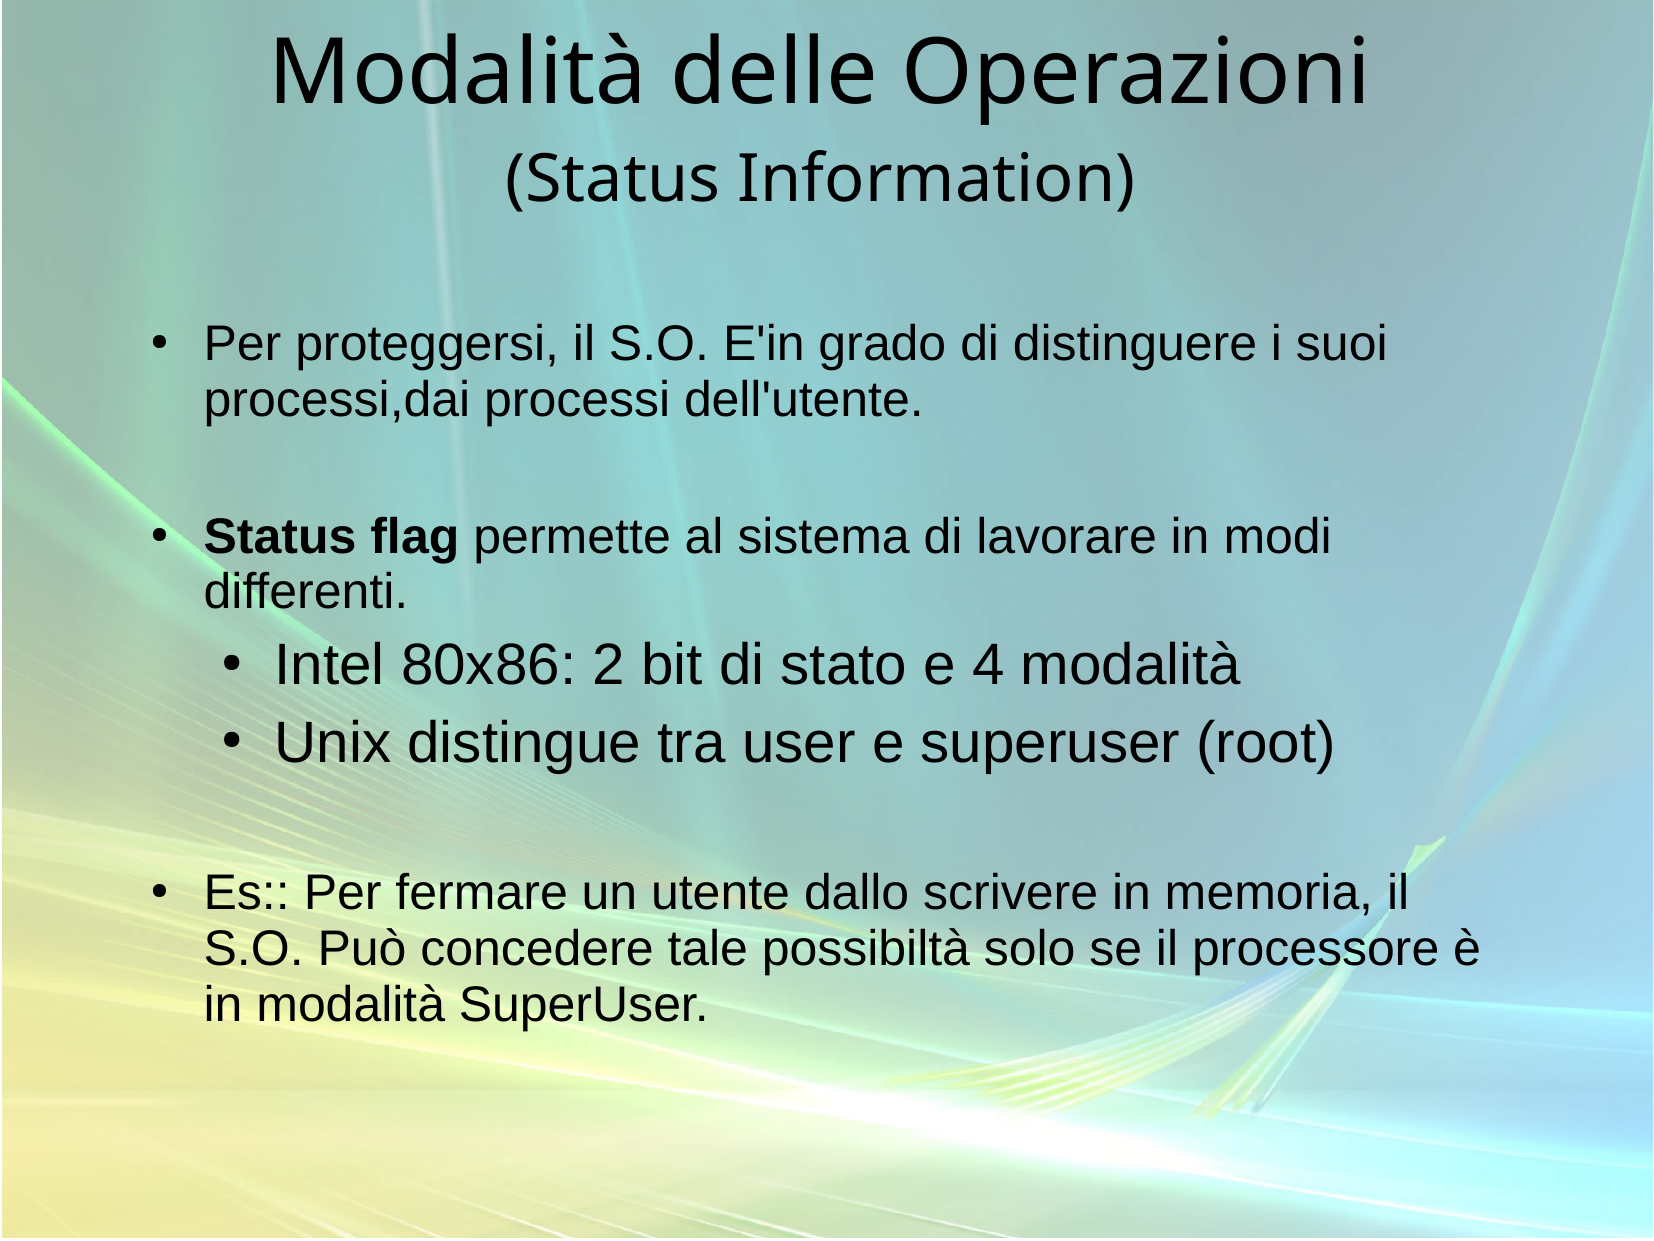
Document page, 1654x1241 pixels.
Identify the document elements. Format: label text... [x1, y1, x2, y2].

title Modalità delle Operazioni (Status Information) [183, 2, 1459, 224]
picture [2, 0, 1654, 1238]
list Per proteggersi, il S.O. E'in grado di distinguere i suoi processi,dai processi dell'utente. Status flag permette al sistema di lavorare in modi differenti. Intel 80x86: 2 bit di stato e 4 modalità Unix distingue tra user e superuser (root) Es:: Per fermare un utente dallo scrivere in memoria, il S.O. Può concedere tale possibiltà solo se il processore è in modalità SuperUser. [118, 307, 1536, 1101]
